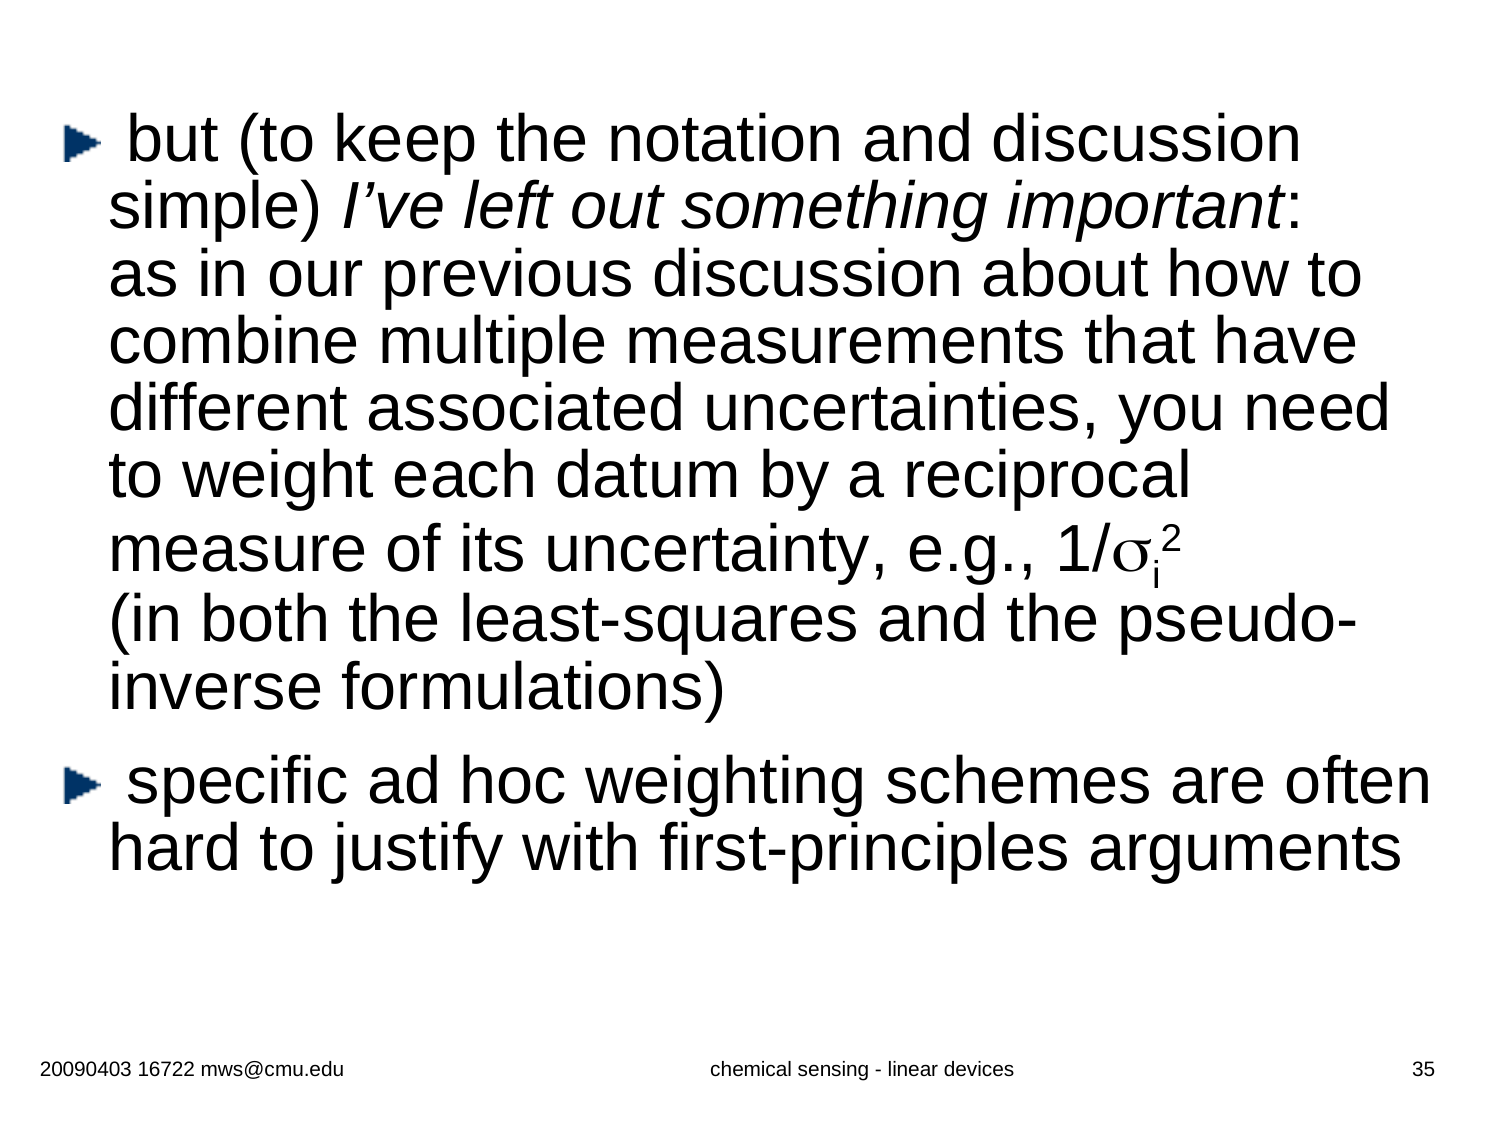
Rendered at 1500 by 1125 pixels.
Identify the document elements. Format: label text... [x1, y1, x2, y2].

list but (to keep the notation and discussion simple) I’ve left out something important: as in our previous discussion about how to combine multiple measurements that have different associated uncertainties, you need to weight each datum by a reciprocal measure of its uncertainty, e.g., 1/i2 (in both the least-squares and the pseudo-inverse formulations) specific ad hoc weighting schemes are often hard to justify with first-principles arguments [37, 99, 1463, 951]
